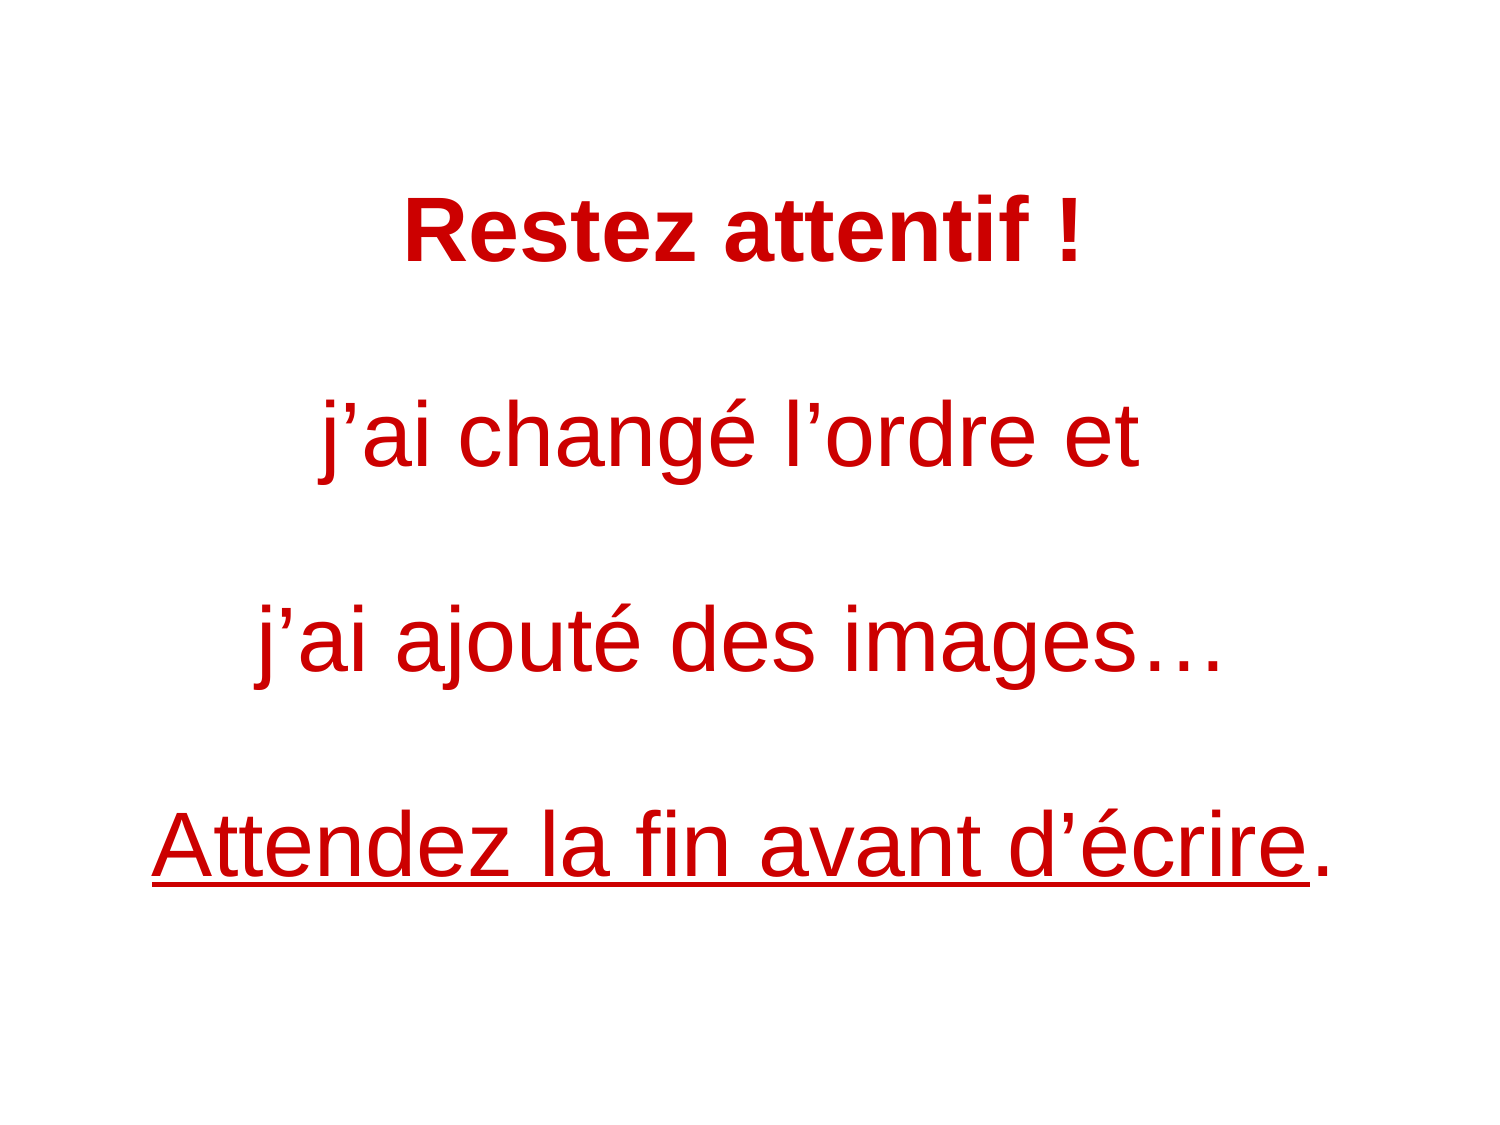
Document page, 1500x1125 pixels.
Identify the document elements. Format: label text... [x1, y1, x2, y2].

title Restez attentif ! j’ai changé l’ordre et j’ai ajouté des images… Attendez la fin avant d’écrire. [99, 137, 1388, 938]
